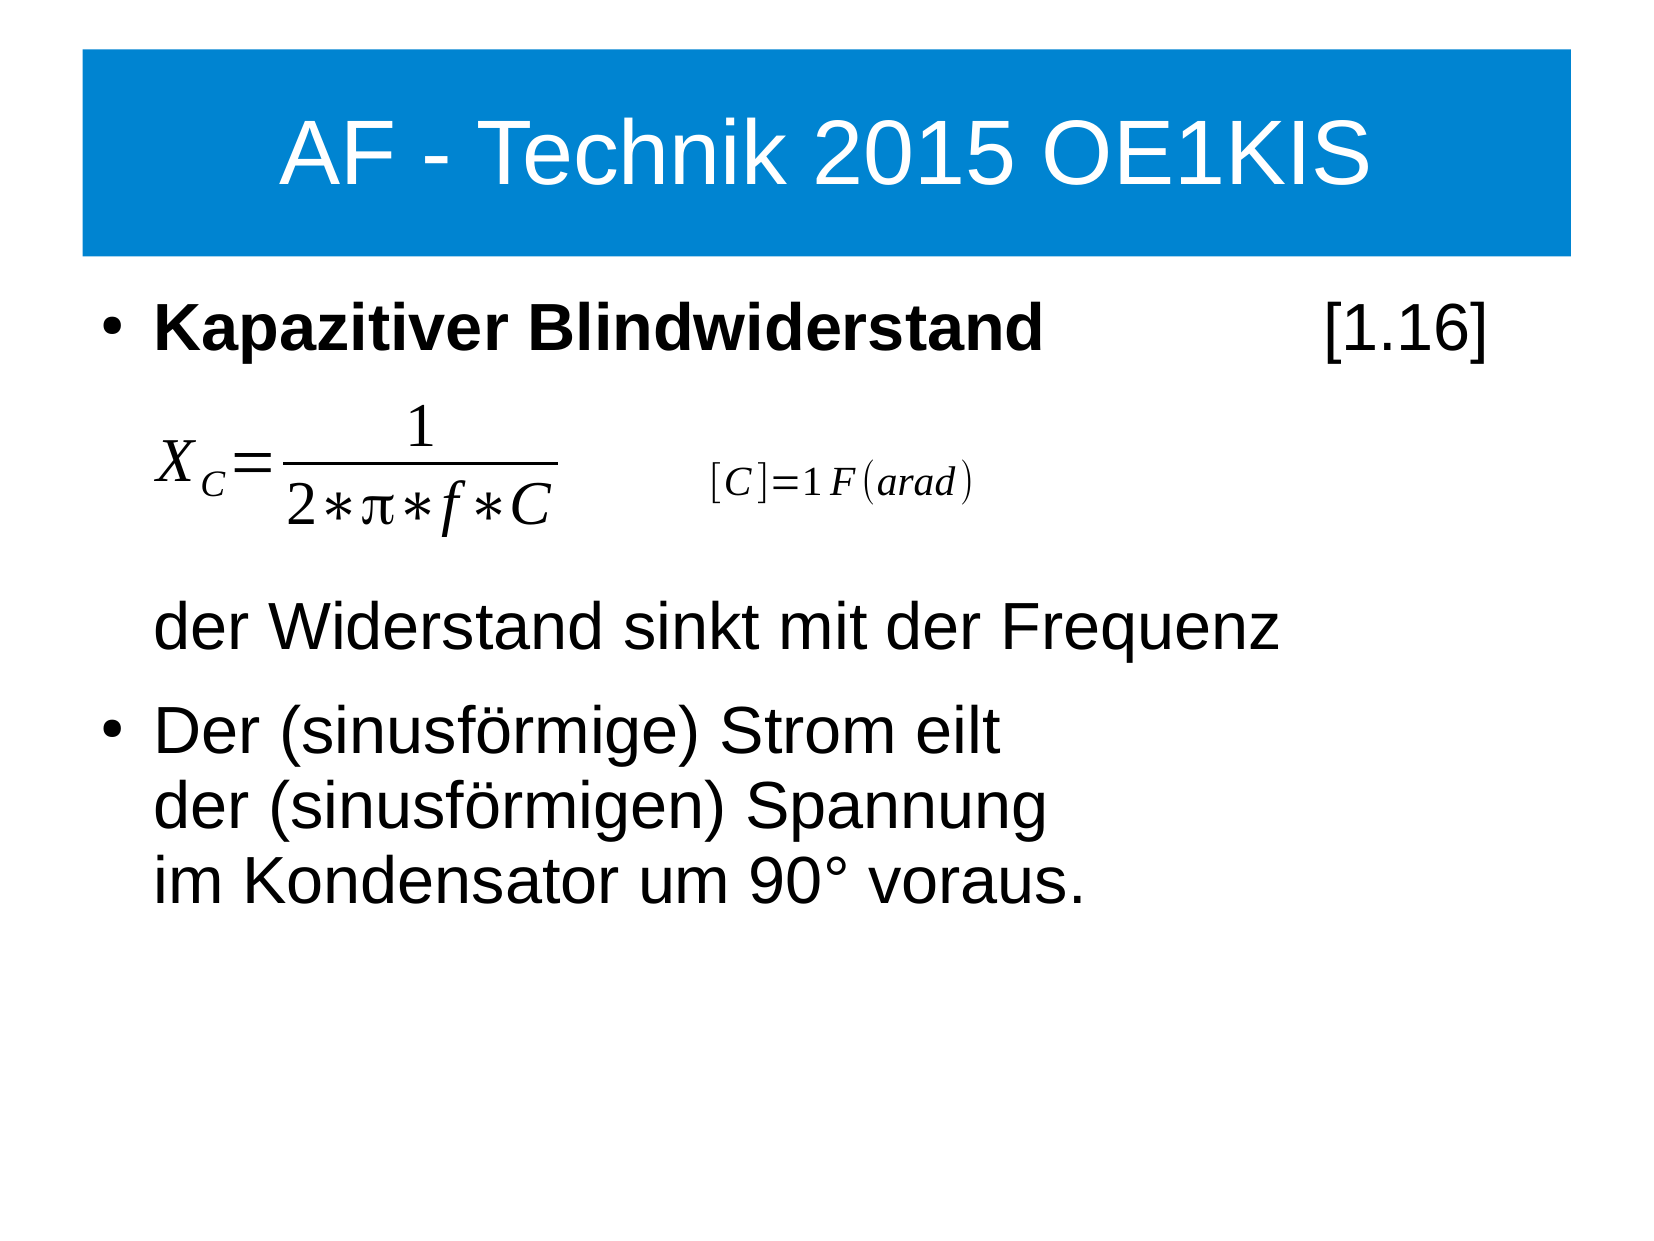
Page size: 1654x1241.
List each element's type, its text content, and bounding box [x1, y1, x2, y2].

chart [145, 389, 567, 537]
title AF - Technik 2015 OE1KIS [82, 49, 1571, 257]
list Kapazitiver Blindwiderstand [1.16] der Widerstand sinkt mit der Frequenz Der (sinusförmige) Strom eilt der (sinusförmigen) Spannung im Kondensator um 90° voraus. [82, 290, 1571, 1010]
chart [703, 457, 981, 508]
